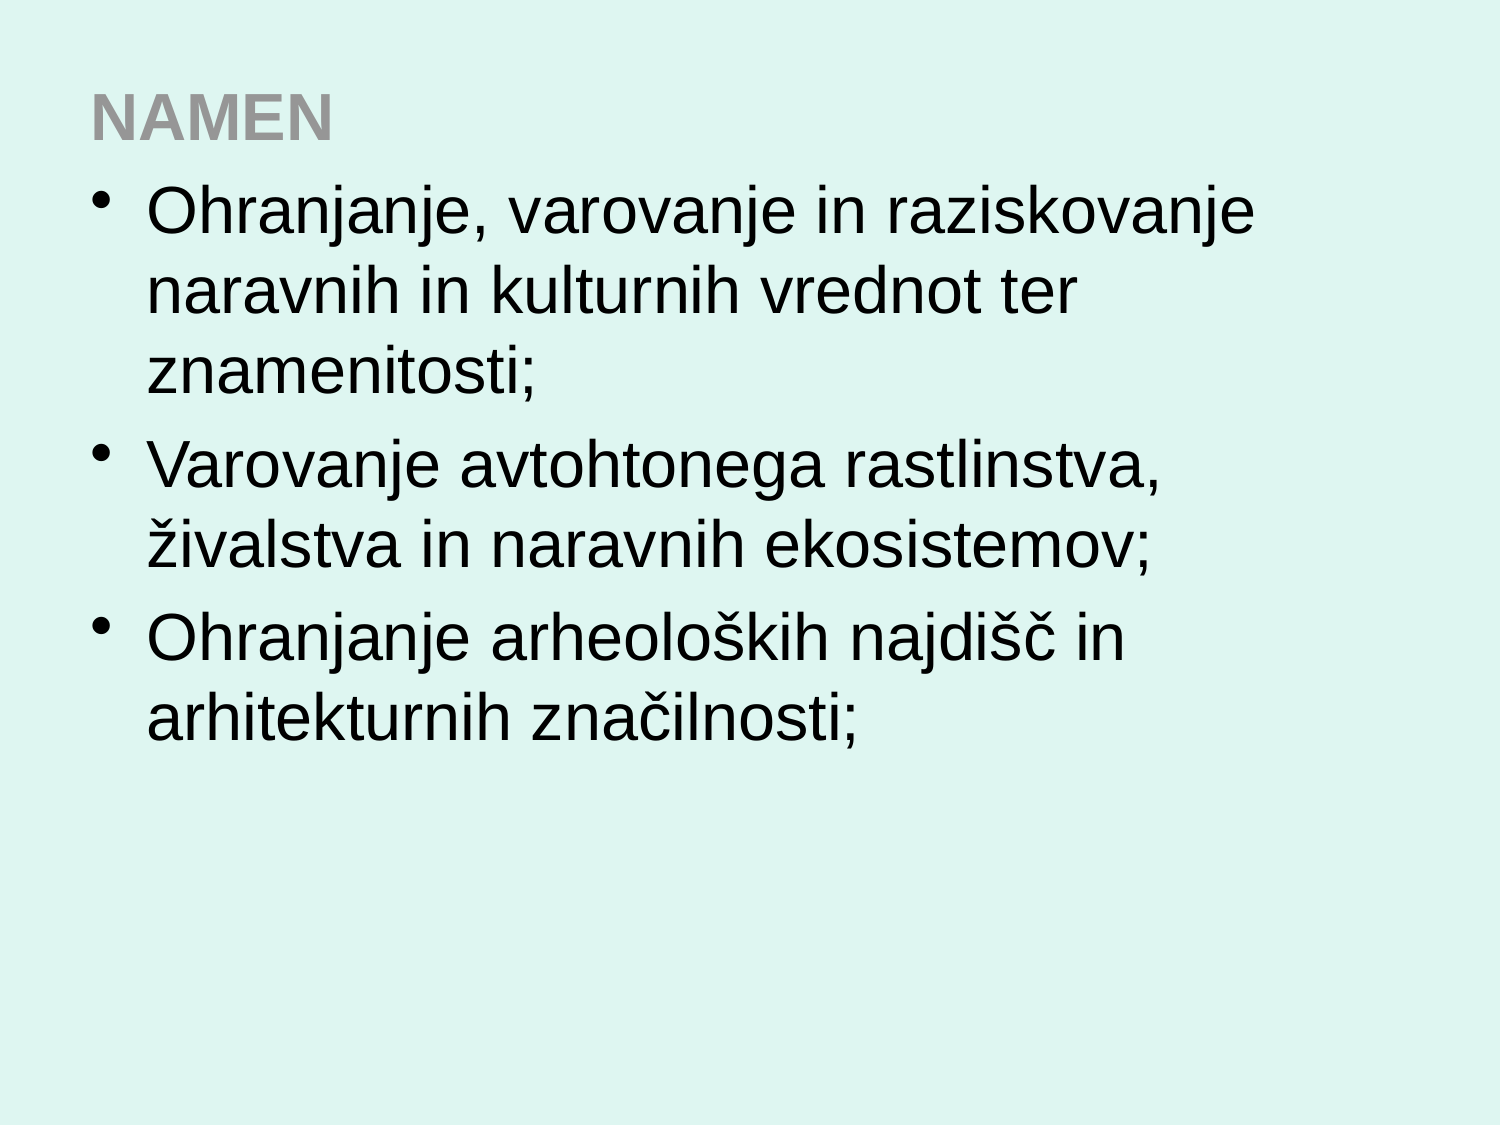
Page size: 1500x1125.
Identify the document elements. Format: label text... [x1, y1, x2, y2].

list NAMEN Ohranjanje, varovanje in raziskovanje naravnih in kulturnih vrednot ter znamenitosti; Varovanje avtohtonega rastlinstva, živalstva in naravnih ekosistemov; Ohranjanje arheoloških najdišč in arhitekturnih značilnosti; [75, 66, 1425, 1005]
